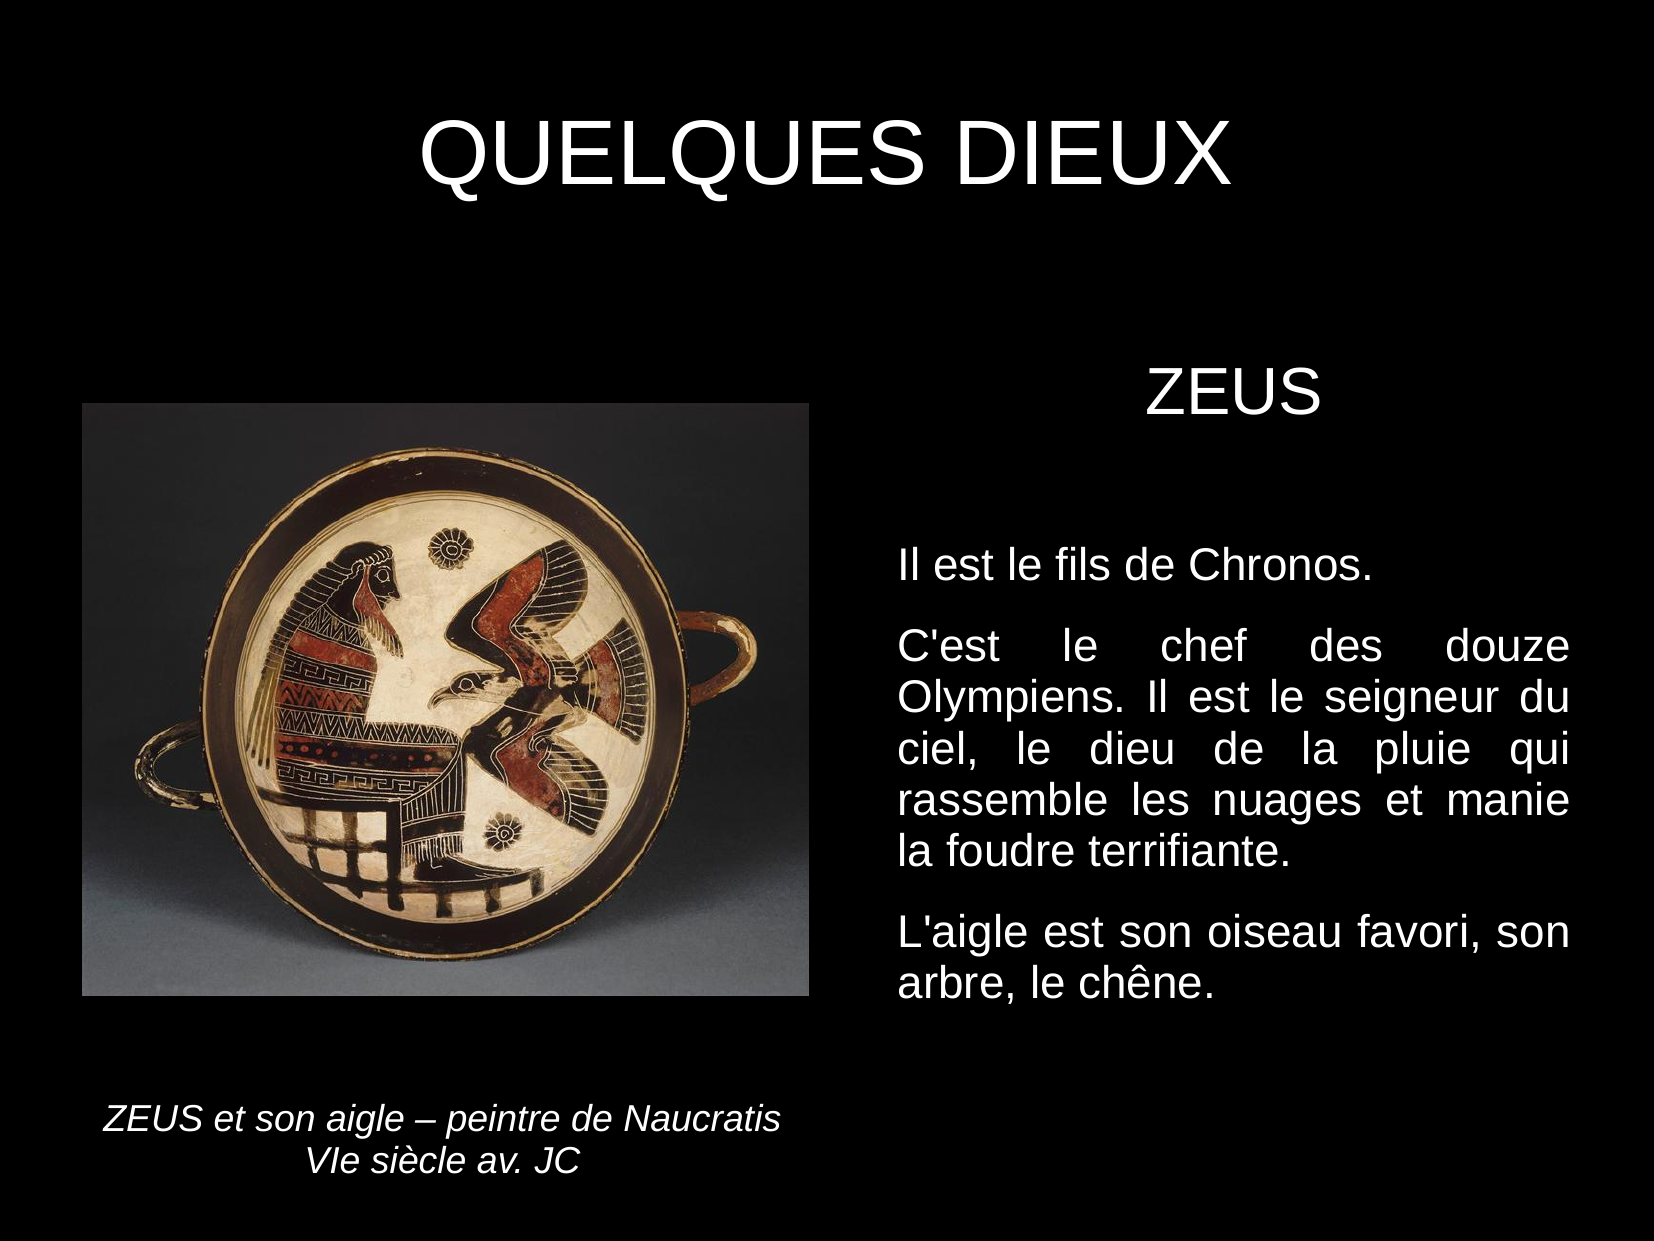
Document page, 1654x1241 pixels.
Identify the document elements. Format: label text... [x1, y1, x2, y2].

picture [82, 403, 809, 996]
title QUELQUES DIEUX [82, 56, 1571, 250]
text_box [0, 0, 1654, 1241]
text_box ZEUS et son aigle – peintre de Naucratis VIe siècle av. JC [88, 1090, 797, 1189]
list ZEUS Il est le fils de Chronos. C'est le chef des douze Olympiens. Il est le seigneur du ciel, le dieu de la pluie qui rassemble les nuages et manie la foudre terrifiante. L'aigle est son oiseau favori, son arbre, le chêne. [826, 354, 1572, 1216]
